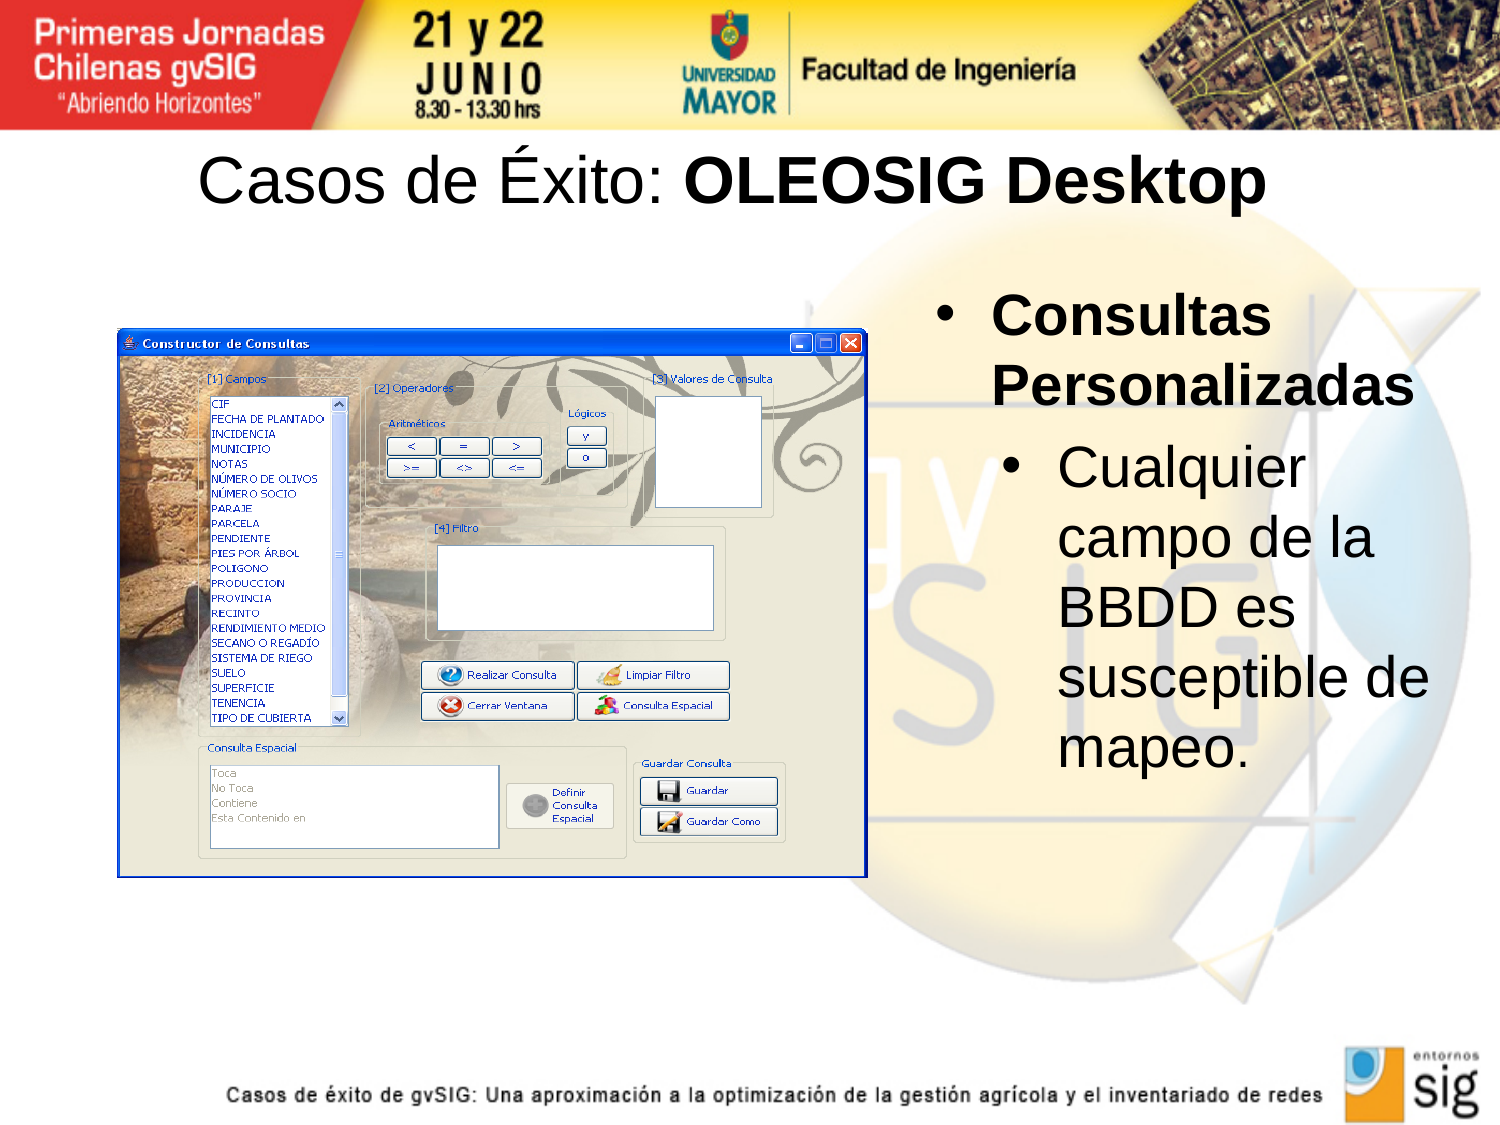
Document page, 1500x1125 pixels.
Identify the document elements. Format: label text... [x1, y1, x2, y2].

title Casos de Éxito: OLEOSIG Desktop [58, 93, 1409, 261]
picture [0, 0, 1500, 1125]
list Consultas Personalizadas Cualquier campo de la BBDD es susceptible de mapeo. [855, 269, 1454, 945]
